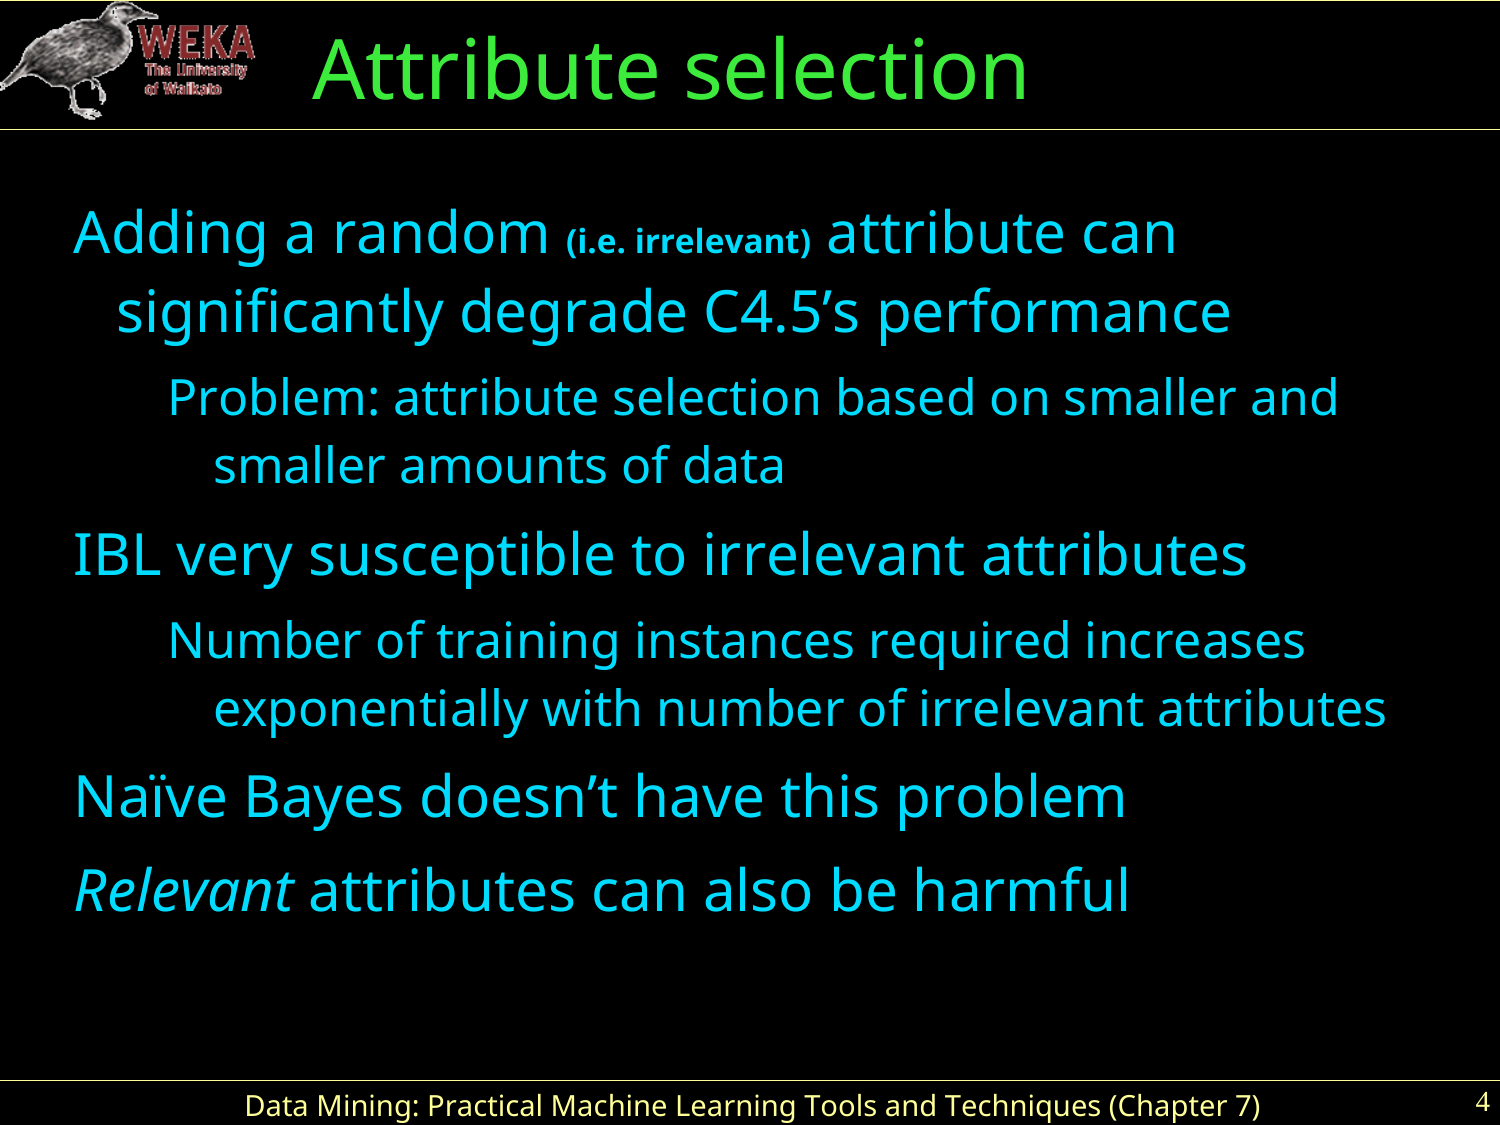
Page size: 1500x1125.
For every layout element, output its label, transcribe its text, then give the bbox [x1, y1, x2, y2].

picture [0, 1, 266, 129]
title Attribute selection [297, 0, 1500, 148]
text_box Adding a random (i.e. irrelevant) attribute can significantly degrade C4.5’s performance Problem: attribute selection based on smaller and smaller amounts of data IBL very susceptible to irrelevant attributes Number of training instances required increases exponentially with number of irrelevant attributes Naïve Bayes doesn’t have this problem Relevant attributes can also be harmful [59, 183, 1477, 859]
